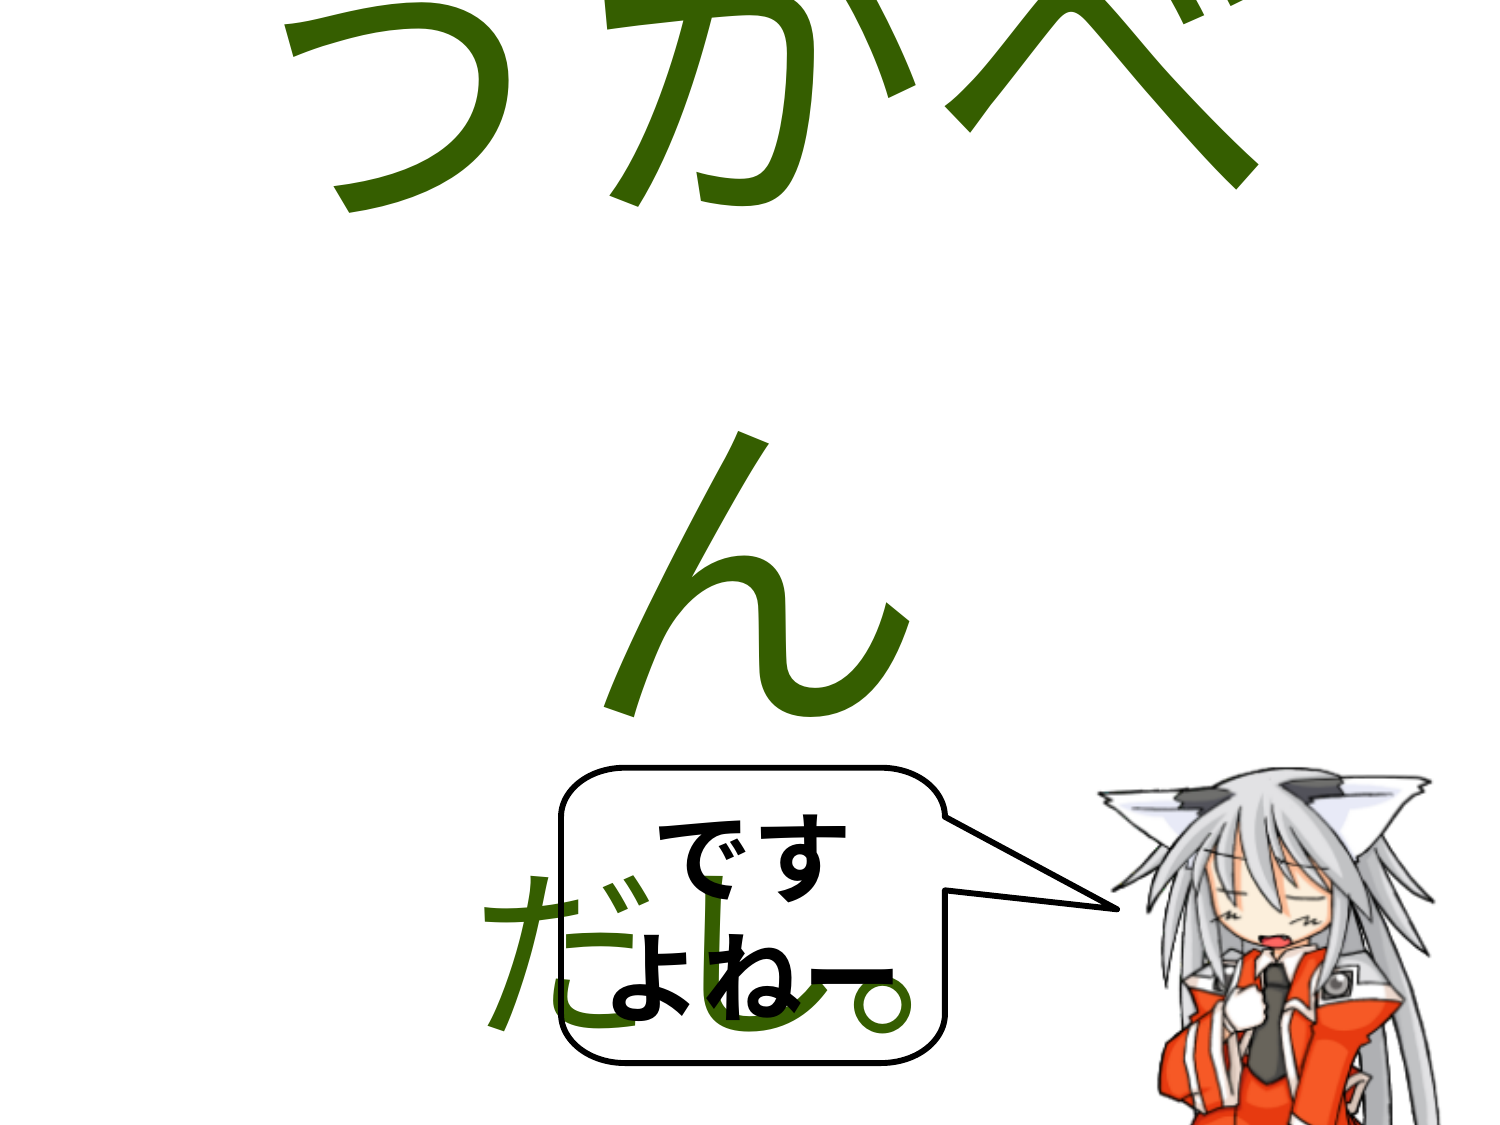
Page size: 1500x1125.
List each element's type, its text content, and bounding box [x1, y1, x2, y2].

title いやここ うかべん だし。 [59, 18, 1447, 1120]
text_box です よねー [561, 767, 1118, 1064]
picture [1001, 708, 1500, 1125]
